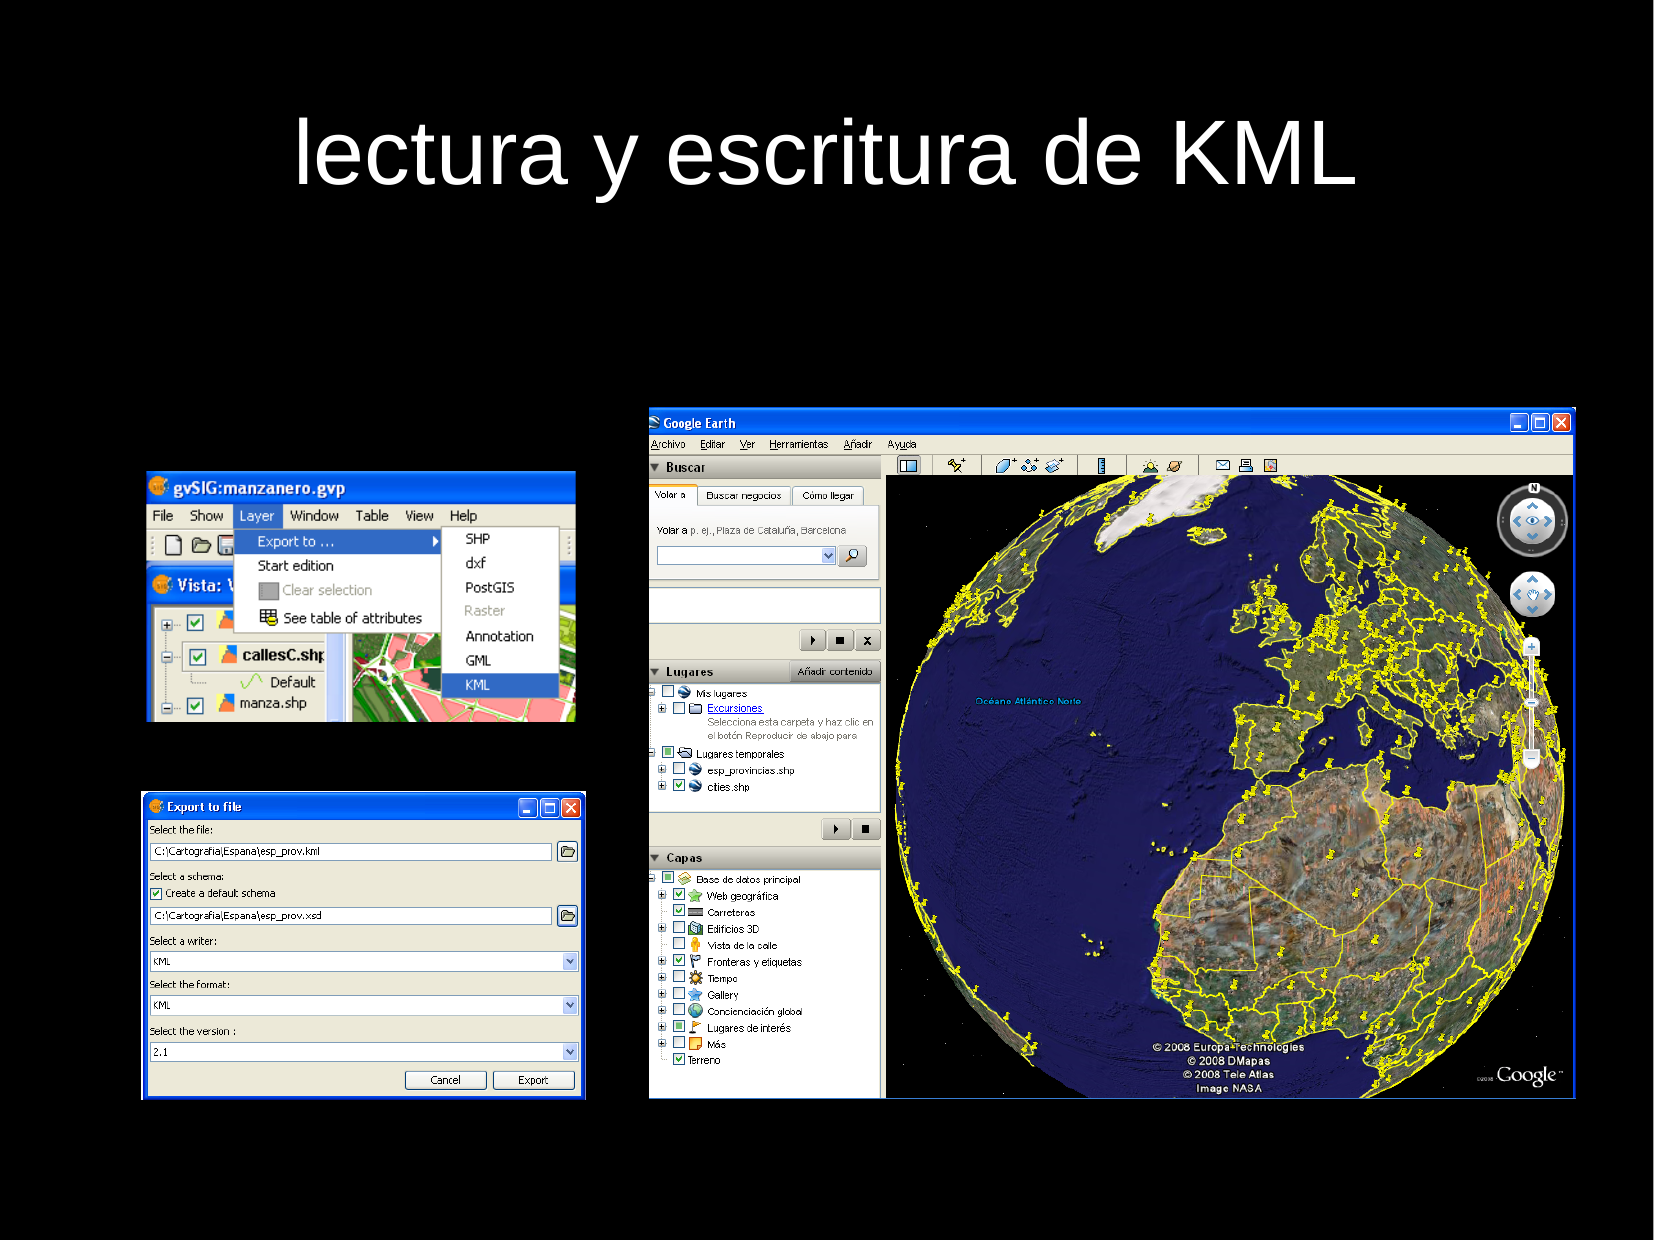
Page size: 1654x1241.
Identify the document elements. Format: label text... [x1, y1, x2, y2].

picture [146, 471, 576, 722]
picture [649, 407, 1576, 1099]
picture [141, 791, 586, 1100]
title lectura y escritura de KML [82, 49, 1571, 257]
